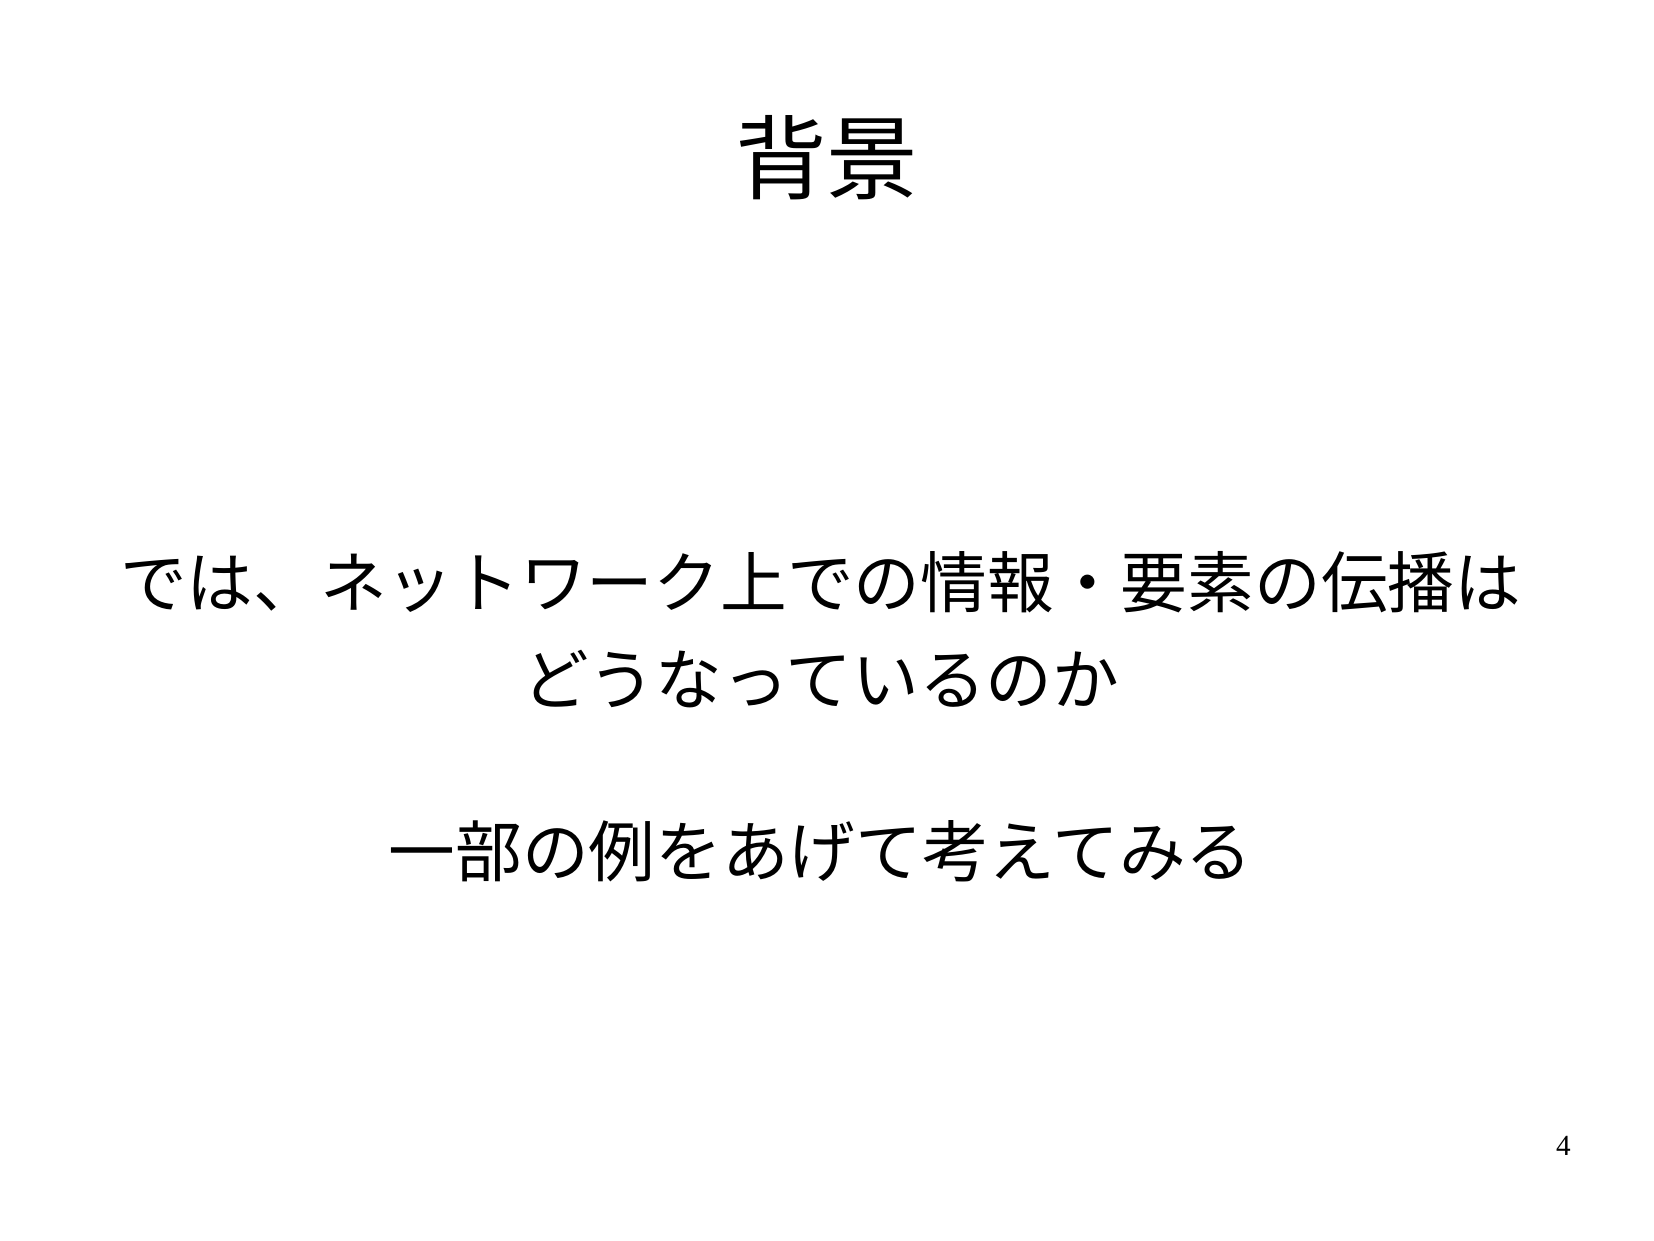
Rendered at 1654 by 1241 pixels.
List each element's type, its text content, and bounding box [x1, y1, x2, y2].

subtitle では、ネットワーク上での情報・要素の伝播は どうなっているのか 一部の例をあげて考えてみる [76, 303, 1565, 1123]
title 背景 [82, 49, 1571, 257]
